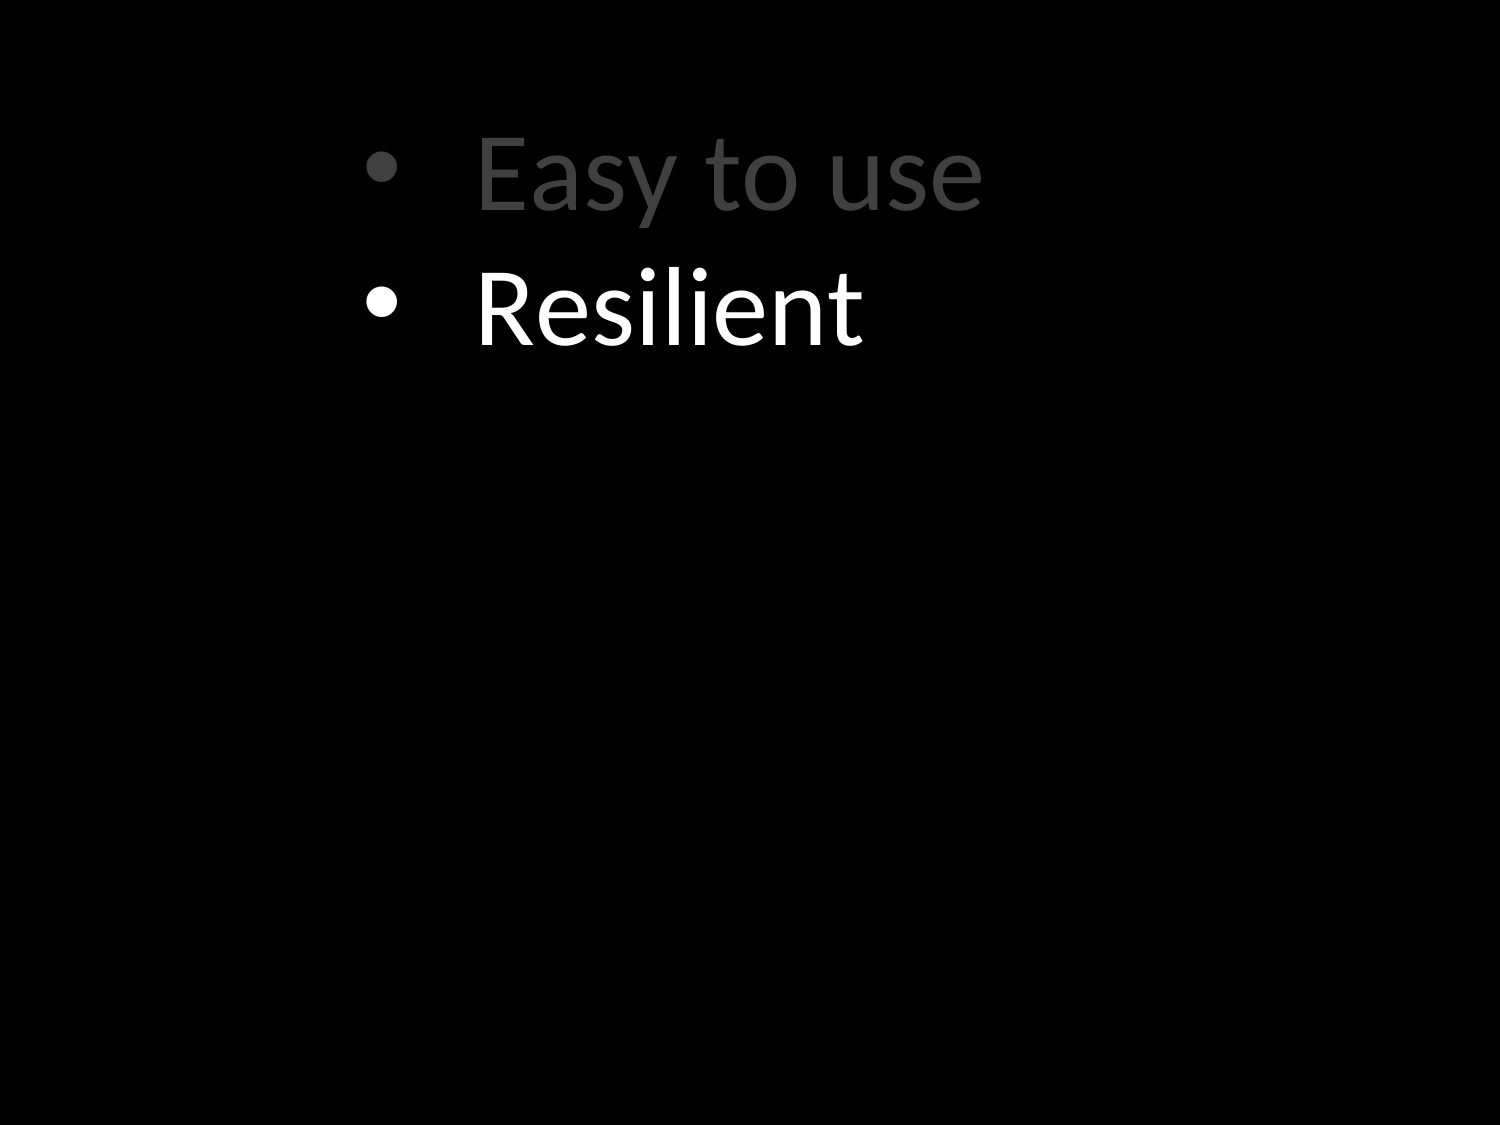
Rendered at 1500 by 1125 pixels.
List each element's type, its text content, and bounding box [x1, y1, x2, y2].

text_box Easy to use Resilient [347, 90, 1234, 781]
